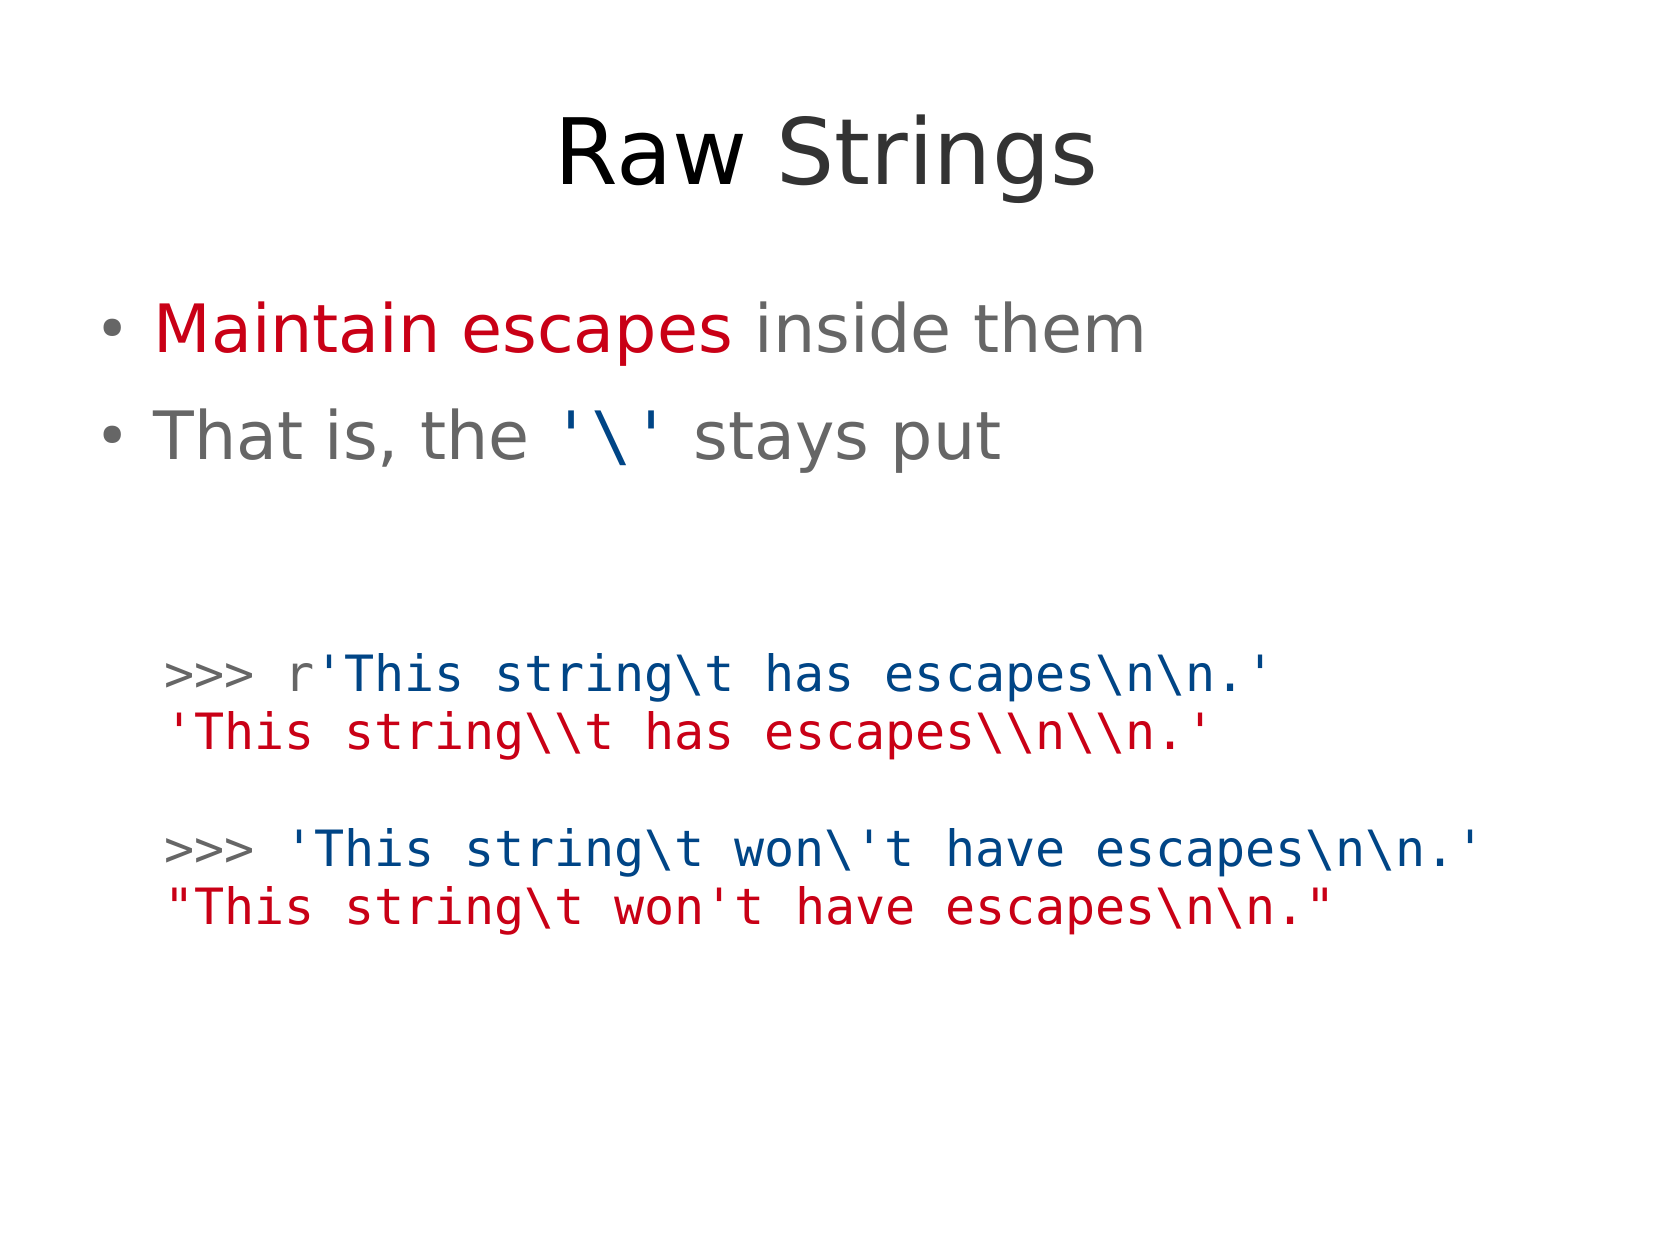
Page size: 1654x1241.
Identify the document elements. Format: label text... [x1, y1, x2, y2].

title Raw Strings [82, 56, 1571, 250]
list Maintain escapes inside them That is, the '\' stays put [82, 290, 1571, 1109]
text_box >>> r'This string\t has escapes\n\n.' 'This string\\t has escapes\\n\\n.' >>> 'This string\t won\'t have escapes\n\n.' "This string\t won't have escapes\n\n." [150, 637, 1500, 944]
